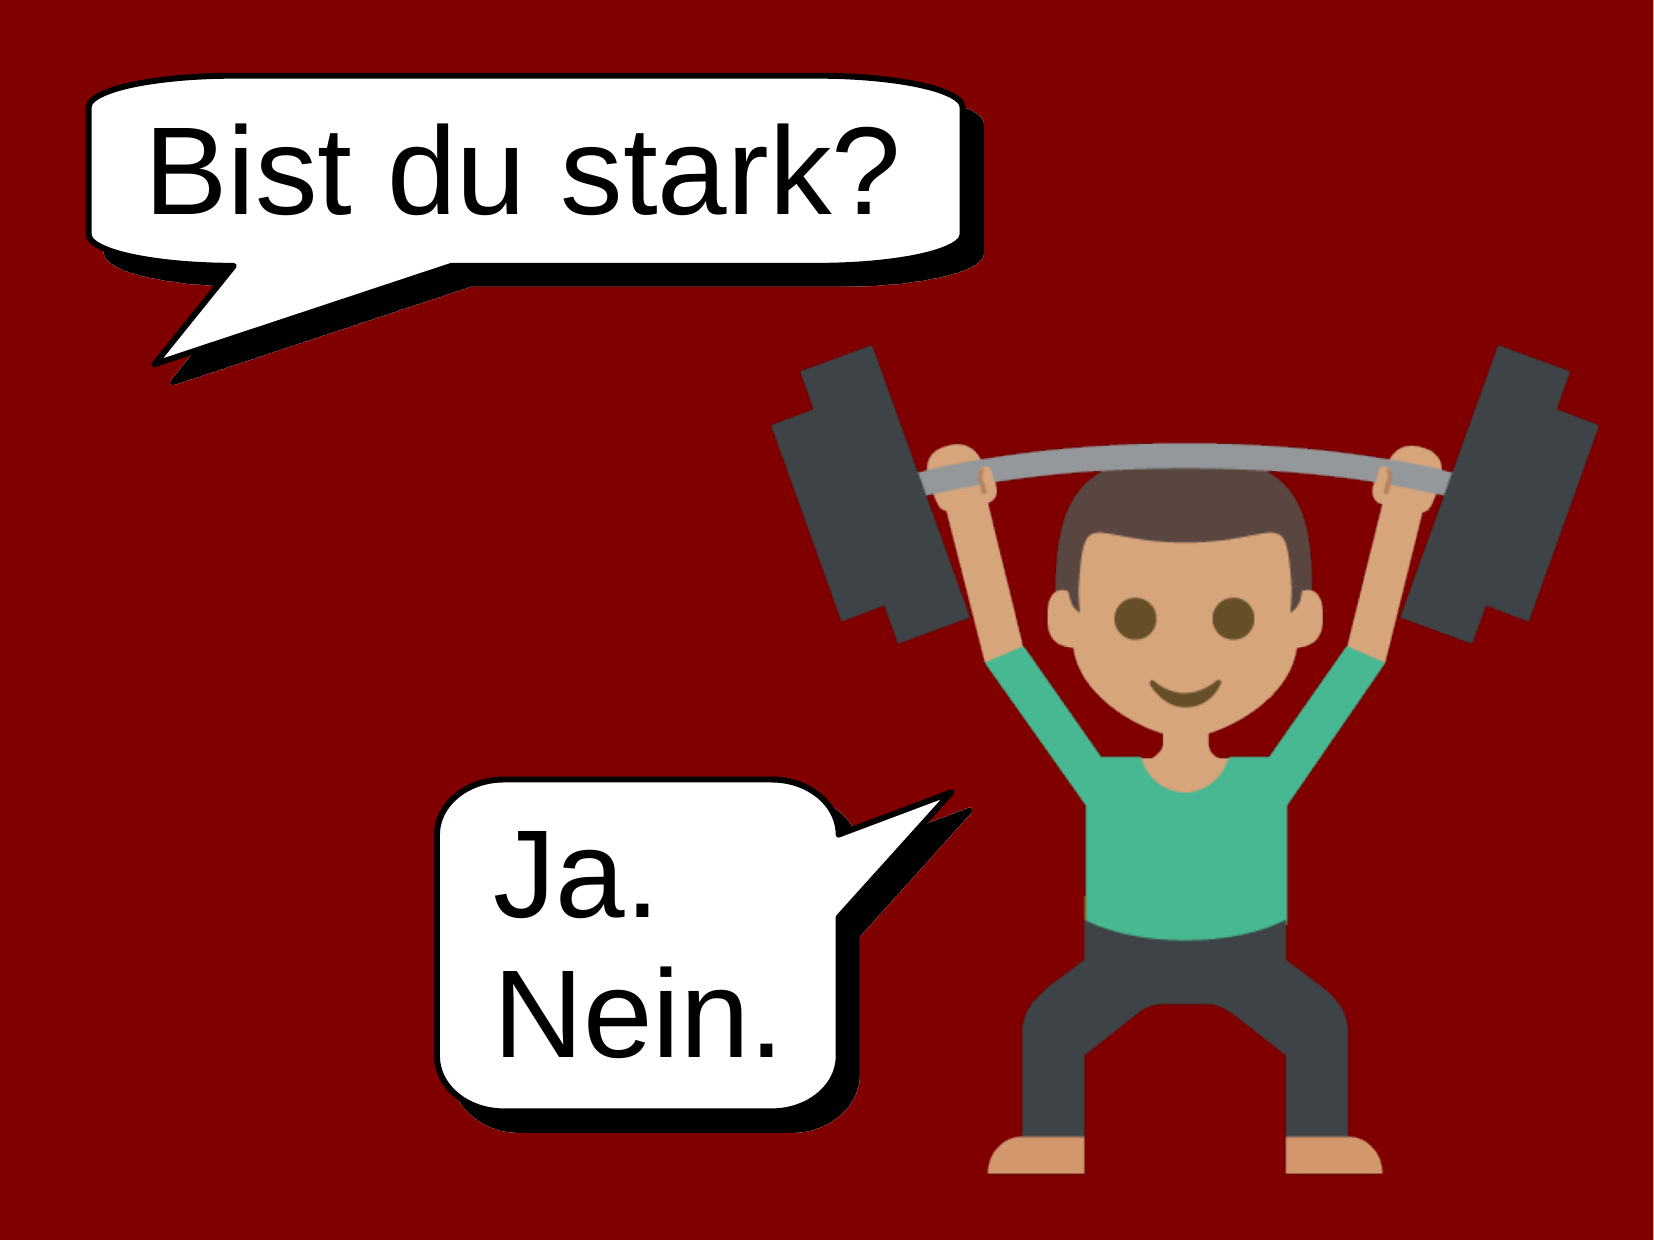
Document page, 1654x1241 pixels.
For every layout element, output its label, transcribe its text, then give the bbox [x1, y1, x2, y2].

text_box [88, 75, 963, 365]
text_box [437, 779, 952, 1112]
text_box Bist du stark? [129, 93, 934, 249]
text_box Ja. Nein. [478, 797, 815, 1092]
picture [744, 318, 1627, 1202]
